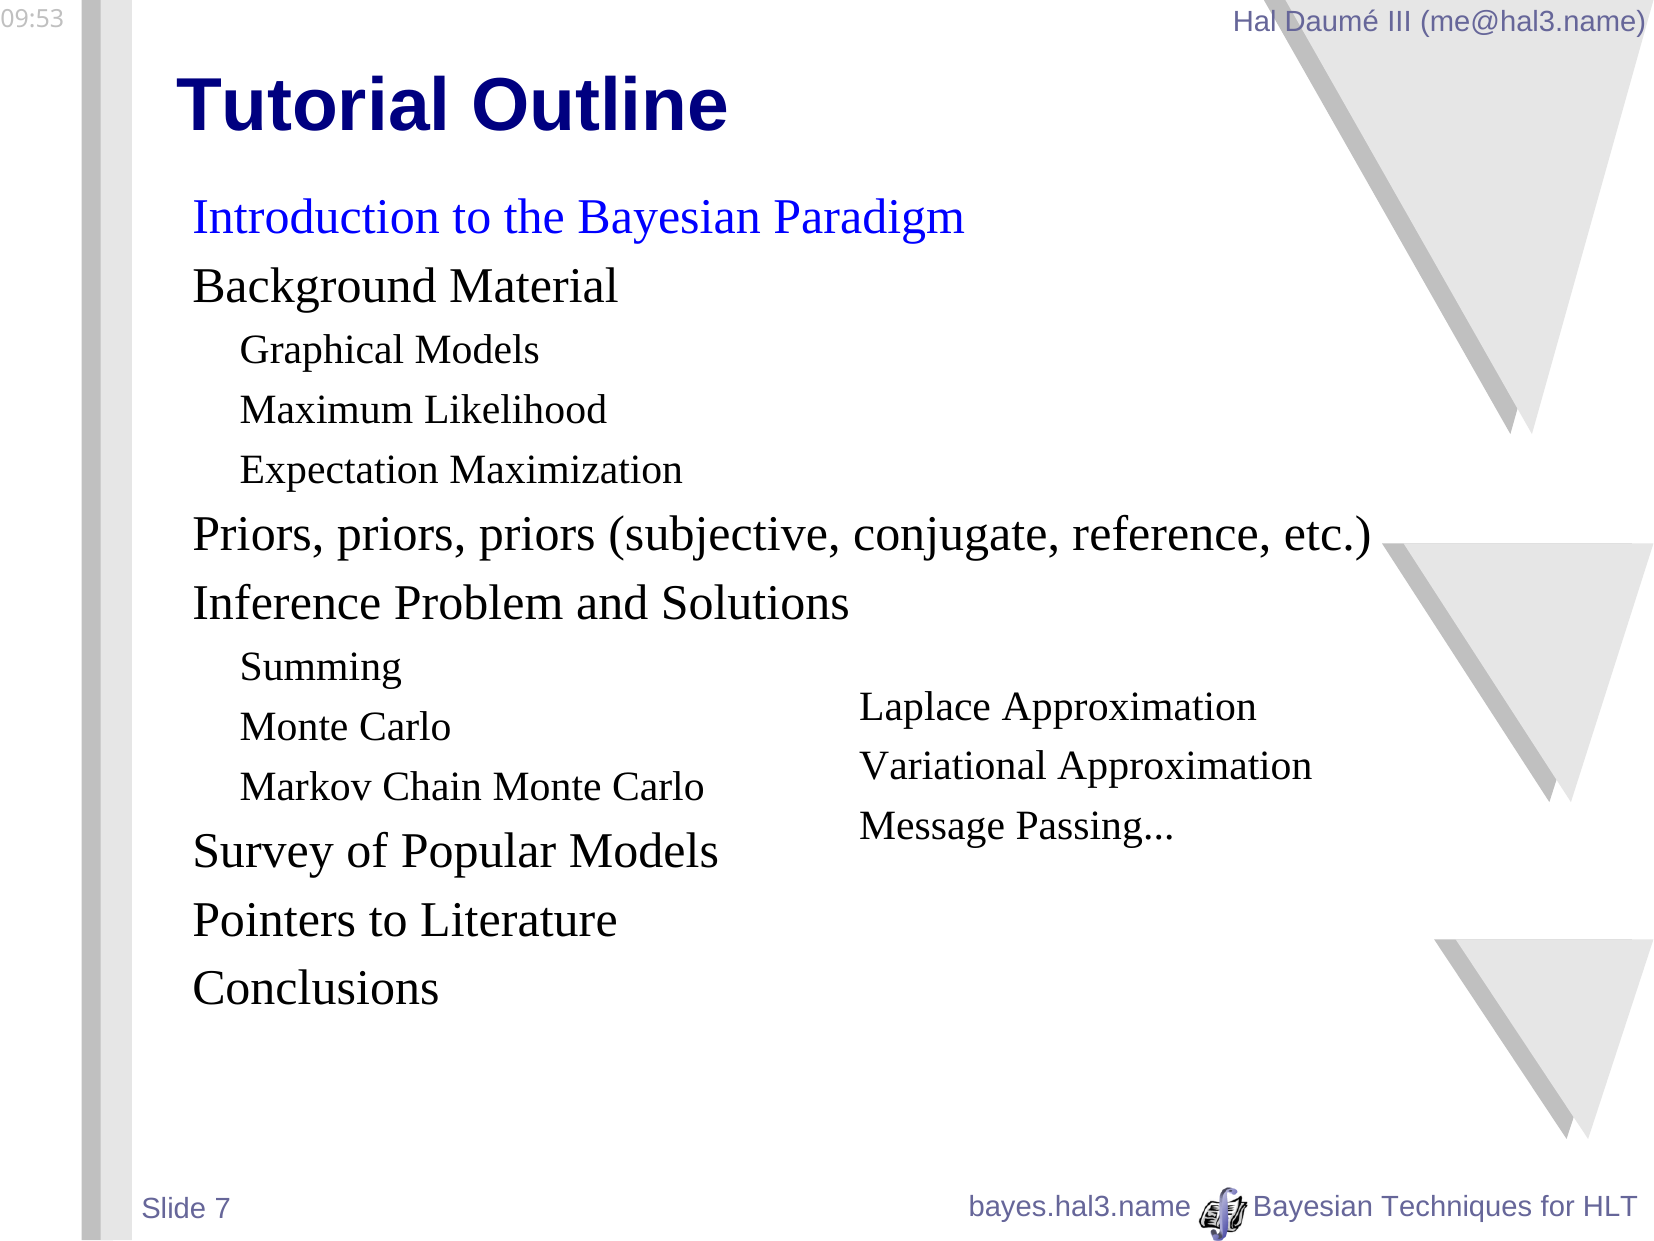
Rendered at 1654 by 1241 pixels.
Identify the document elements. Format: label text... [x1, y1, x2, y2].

list Introduction to the Bayesian Paradigm Background Material Graphical Models Maximum Likelihood Expectation Maximization Priors, priors, priors (subjective, conjugate, reference, etc.) Inference Problem and Solutions Summing Monte Carlo Markov Chain Monte Carlo Survey of Popular Models Pointers to Literature Conclusions [180, 188, 1512, 1203]
picture [1198, 1203, 1248, 1241]
title Tutorial Outline [176, 44, 1509, 166]
list Laplace Approximation Variational Approximation Message Passing... [800, 682, 1516, 937]
